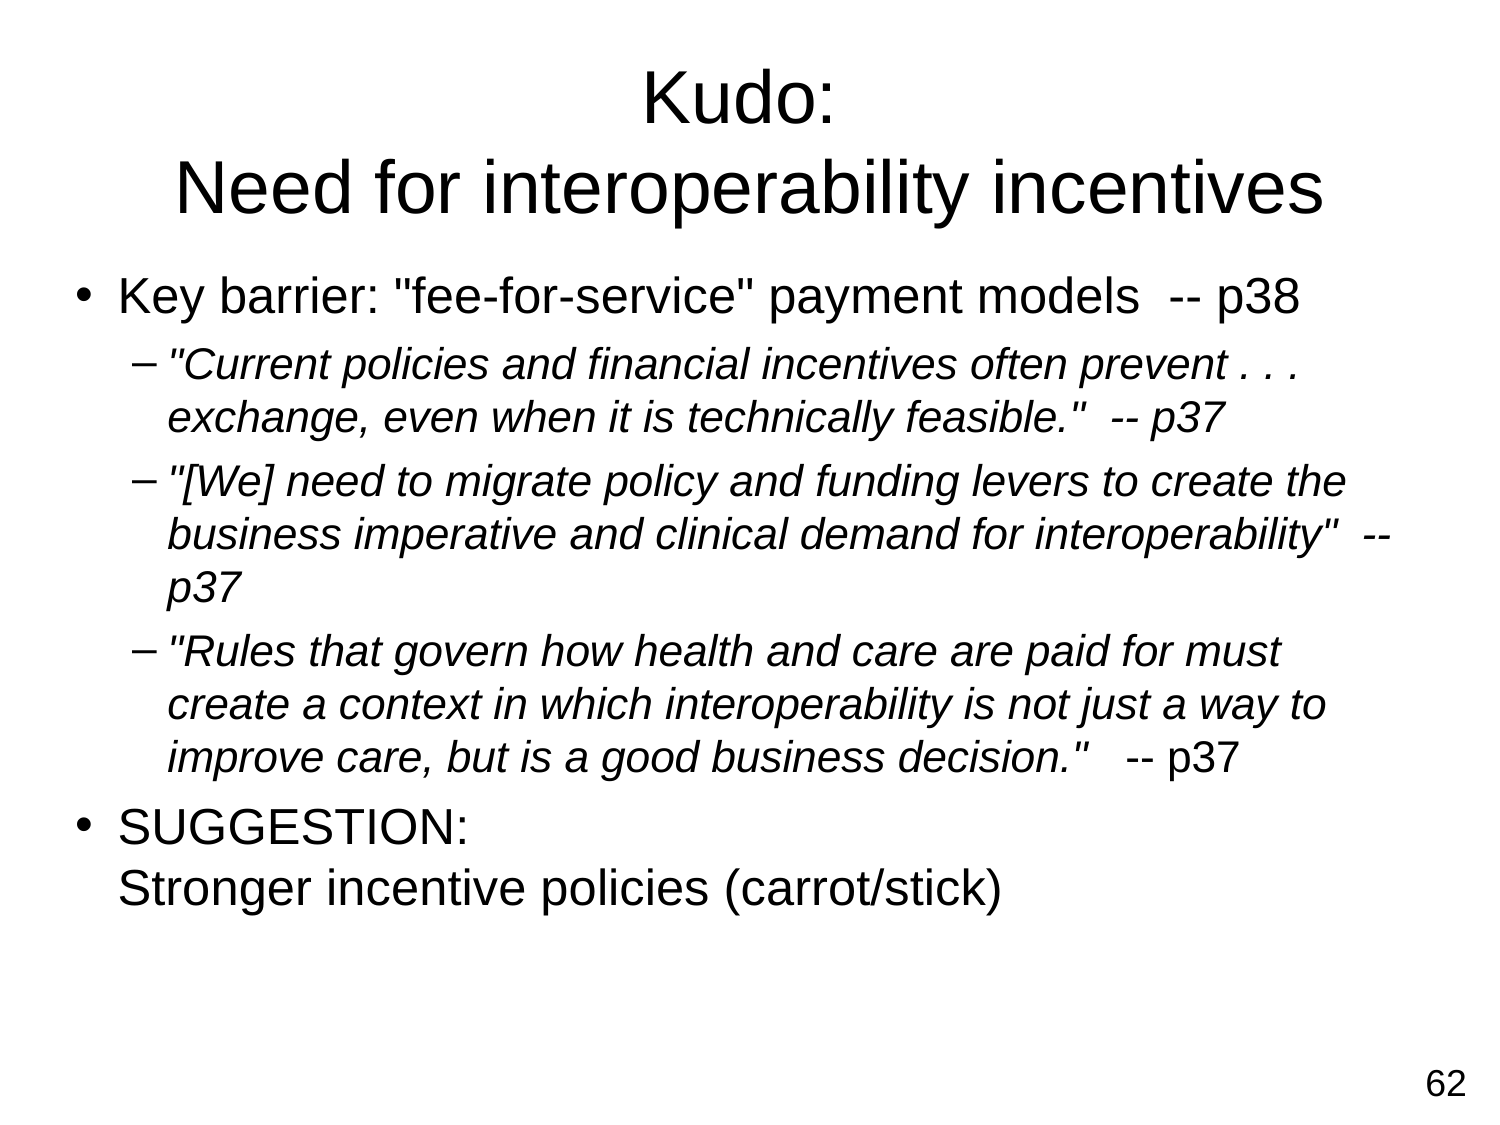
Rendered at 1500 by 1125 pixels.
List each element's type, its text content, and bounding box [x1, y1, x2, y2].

title Kudo: Need for interoperability incentives [75, 44, 1425, 233]
list Key barrier: "fee-for-service" payment models -- p38 "Current policies and financial incentives often prevent . . . exchange, even when it is technically feasible." -- p37 "[We] need to migrate policy and funding levers to create the business imperative and clinical demand for interoperability" -- p37 "Rules that govern how health and care are paid for must create a context in which interoperability is not just a way to improve care, but is a good business decision." -- p37 SUGGESTION: Stronger incentive policies (carrot/stick) [75, 263, 1395, 916]
